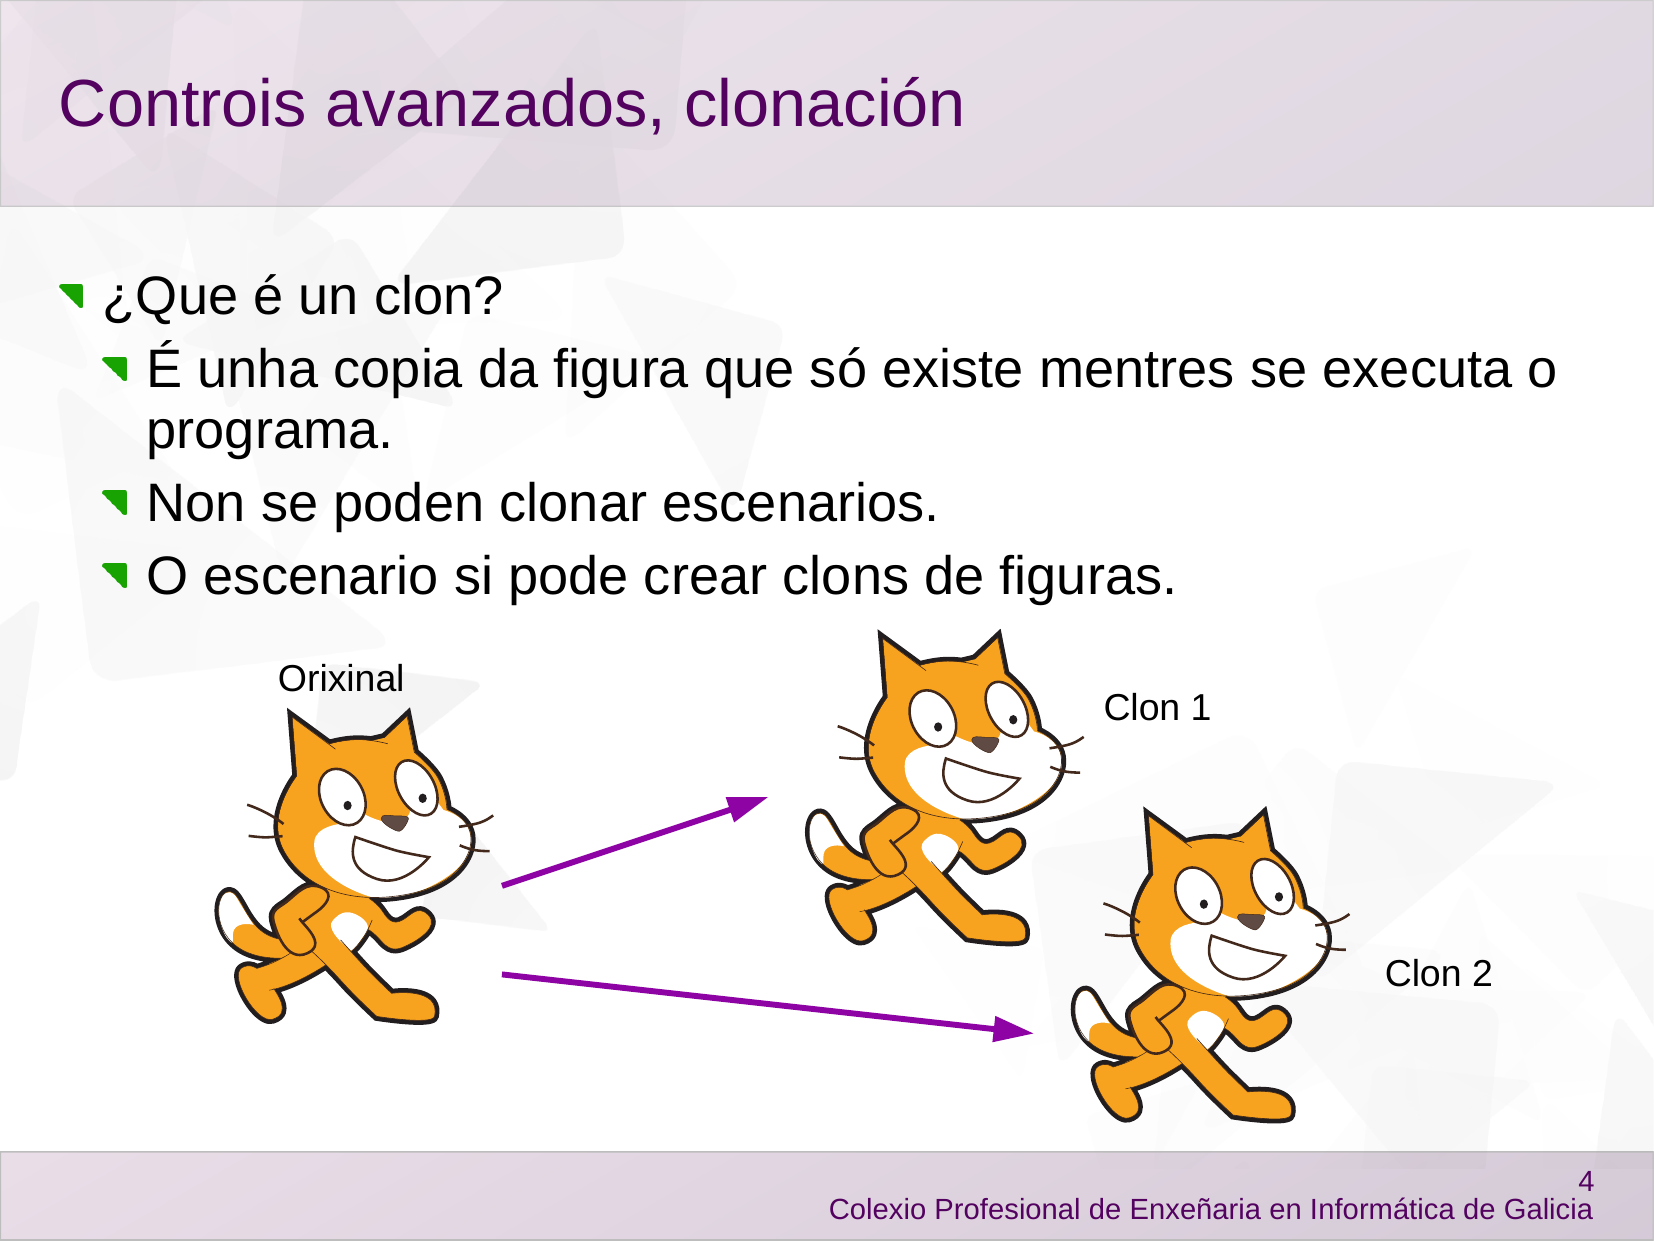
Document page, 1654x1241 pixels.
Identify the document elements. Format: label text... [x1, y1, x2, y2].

picture [206, 698, 502, 1034]
list ¿Que é un clon? É unha copia da figura que só existe mentres se executa o programa. Non se poden clonar escenarios. O escenario si pode crear clons de figuras. [59, 265, 1595, 986]
text_box Orixinal [263, 649, 420, 707]
picture [797, 548, 1654, 1169]
picture [0, 0, 783, 931]
text_box Clon 2 [1370, 944, 1508, 1002]
text_box Clon 1 [1088, 679, 1227, 736]
title Controis avanzados, clonación [59, 29, 1595, 178]
